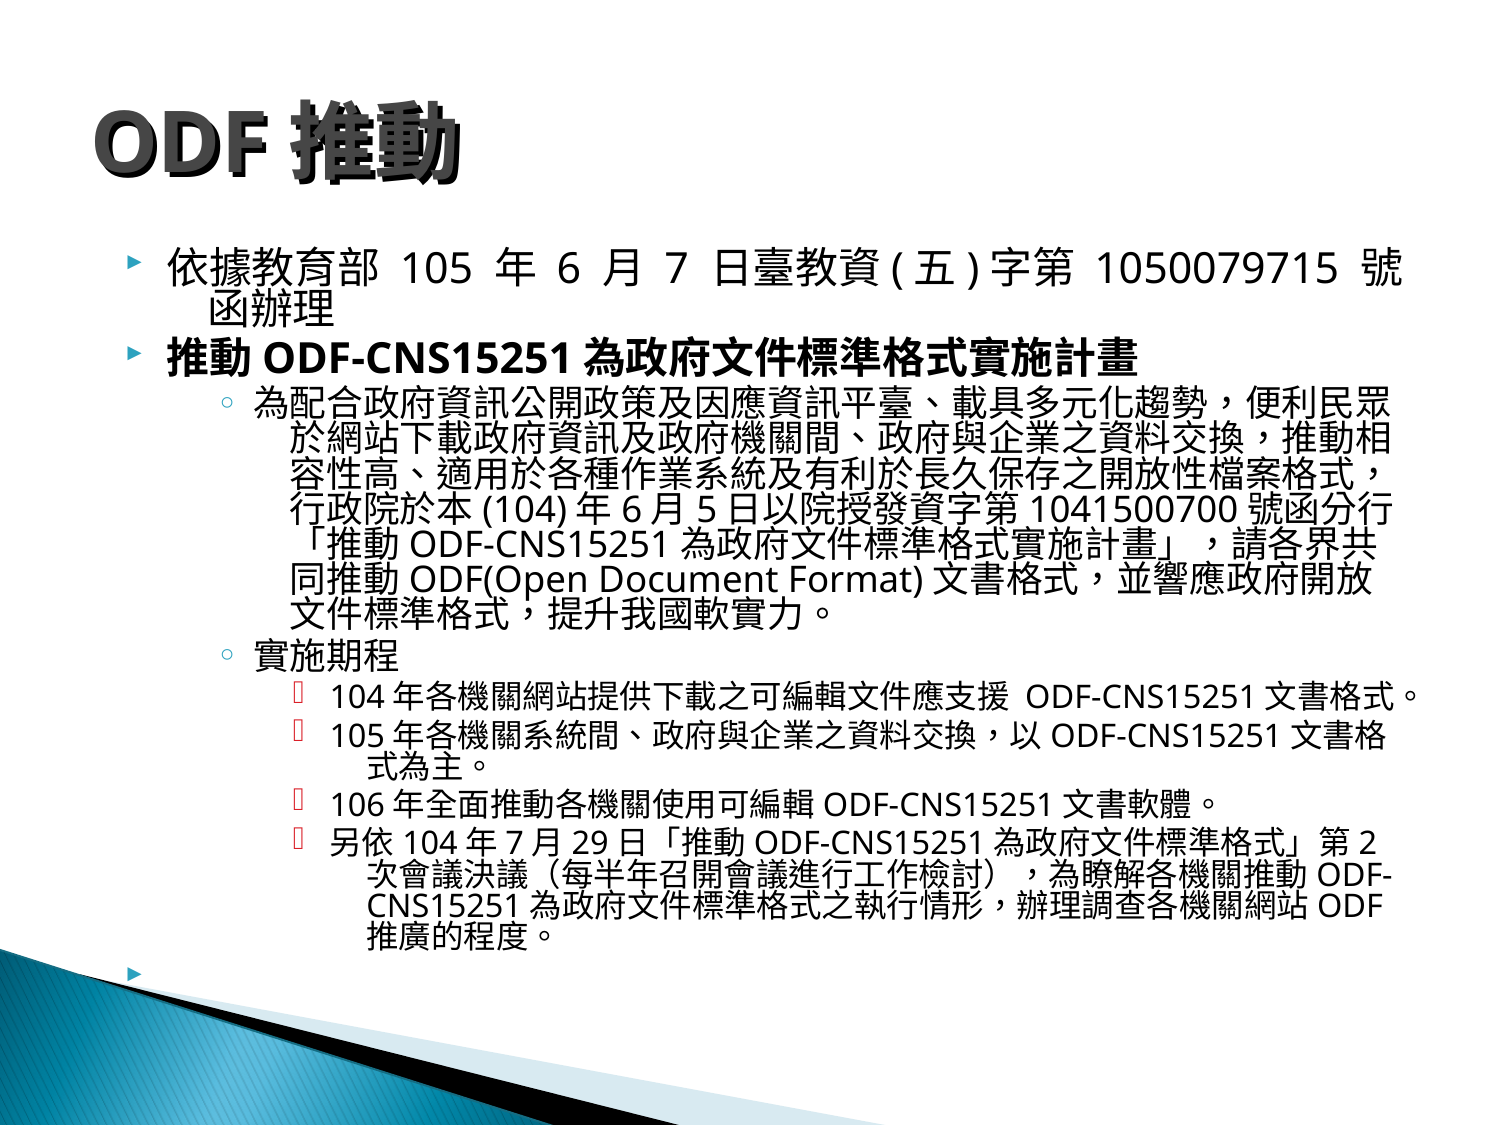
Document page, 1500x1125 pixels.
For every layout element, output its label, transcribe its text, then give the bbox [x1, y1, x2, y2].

list 依據教育部 105 年 6 月 7 日臺教資(五)字第 1050079715 號函辦理 推動ODF-CNS15251為政府文件標準格式實施計畫 為配合政府資訊公開政策及因應資訊平臺、載具多元化趨勢，便利民眾於網站下載政府資訊及政府機關間、政府與企業之資料交換，推動相容性高、適用於各種作業系統及有利於長久保存之開放性檔案格式，行政院於本(104)年6月5日以院授發資字第1041500700號函分行「推動ODF-CNS15251為政府文件標準格式實施計畫」，請各界共同推動ODF(Open Document Format)文書格式，並響應政府開放文件標準格式，提升我國軟實力。 實施期程 104年各機關網站提供下載之可編輯文件應支援 ODF-CNS15251文書格式。 105年各機關系統間、政府與企業之資料交換，以ODF-CNS15251文書格式為主。 106年全面推動各機關使用可編輯ODF-CNS15251文書軟體。 另依104年7月29日「推動ODF-CNS15251為政府文件標準格式」第2次會議決議（每半年召開會議進行工作檢討），為瞭解各機關推動ODF-CNS15251為政府文件標準格式之執行情形，辦理調查各機關網站ODF推廣的程度。 [75, 243, 1426, 986]
title ODF推動 [75, 45, 1426, 233]
